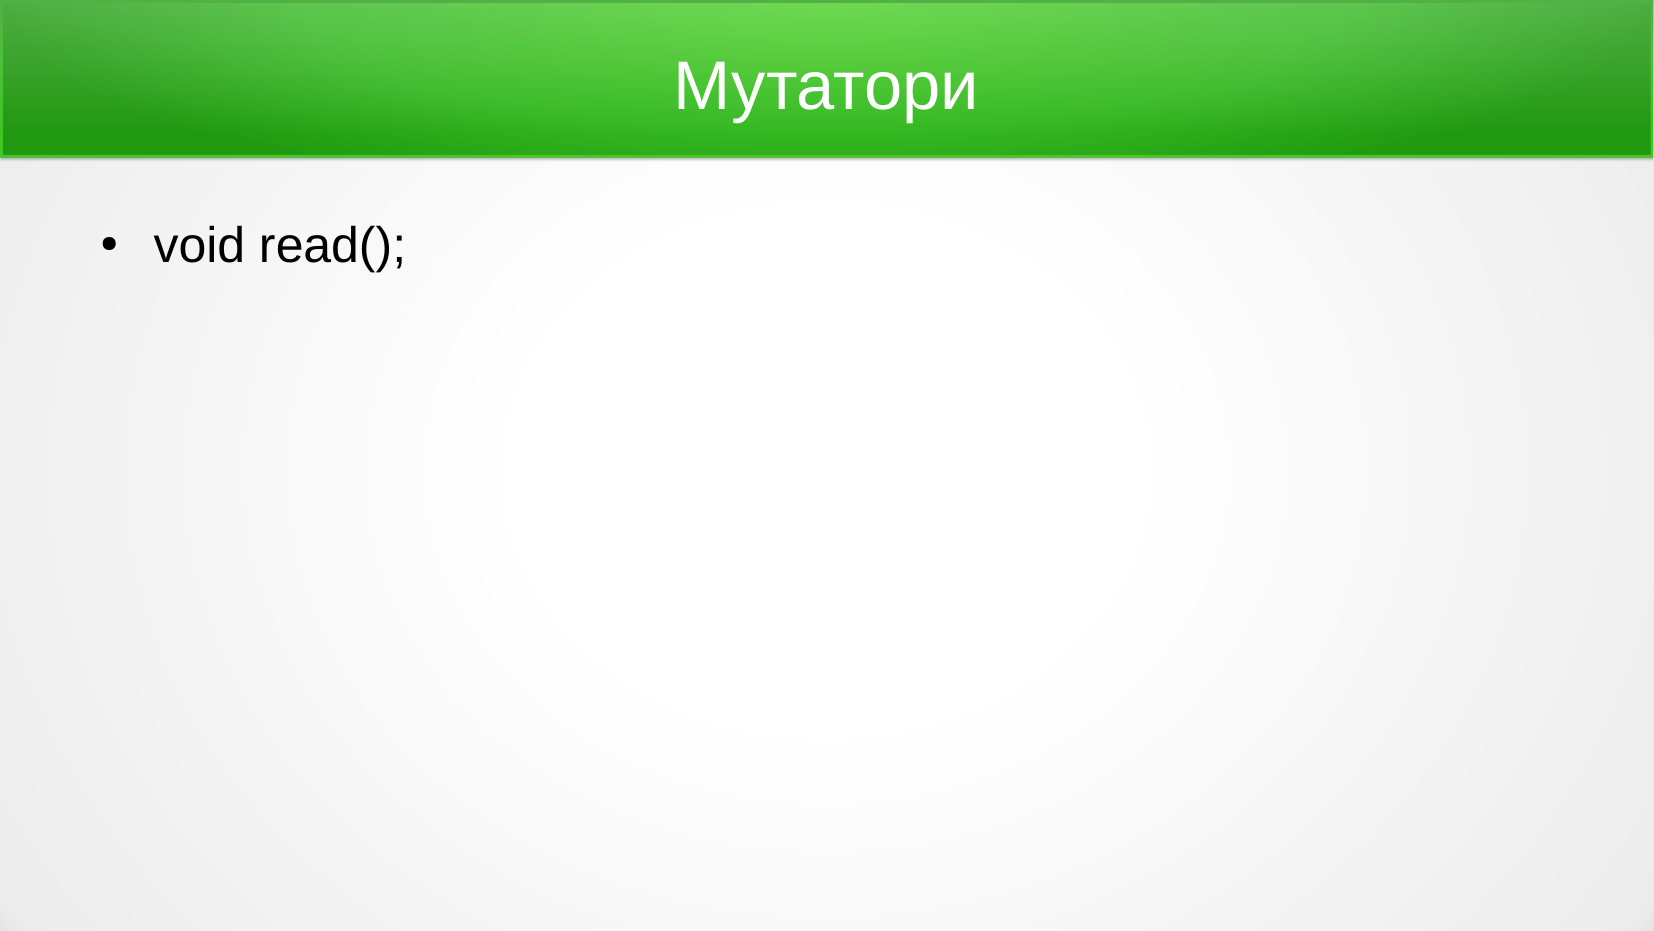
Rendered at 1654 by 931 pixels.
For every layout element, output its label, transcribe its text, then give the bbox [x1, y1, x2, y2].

title Мутатори [82, 37, 1571, 135]
list void read(); [82, 217, 1538, 758]
